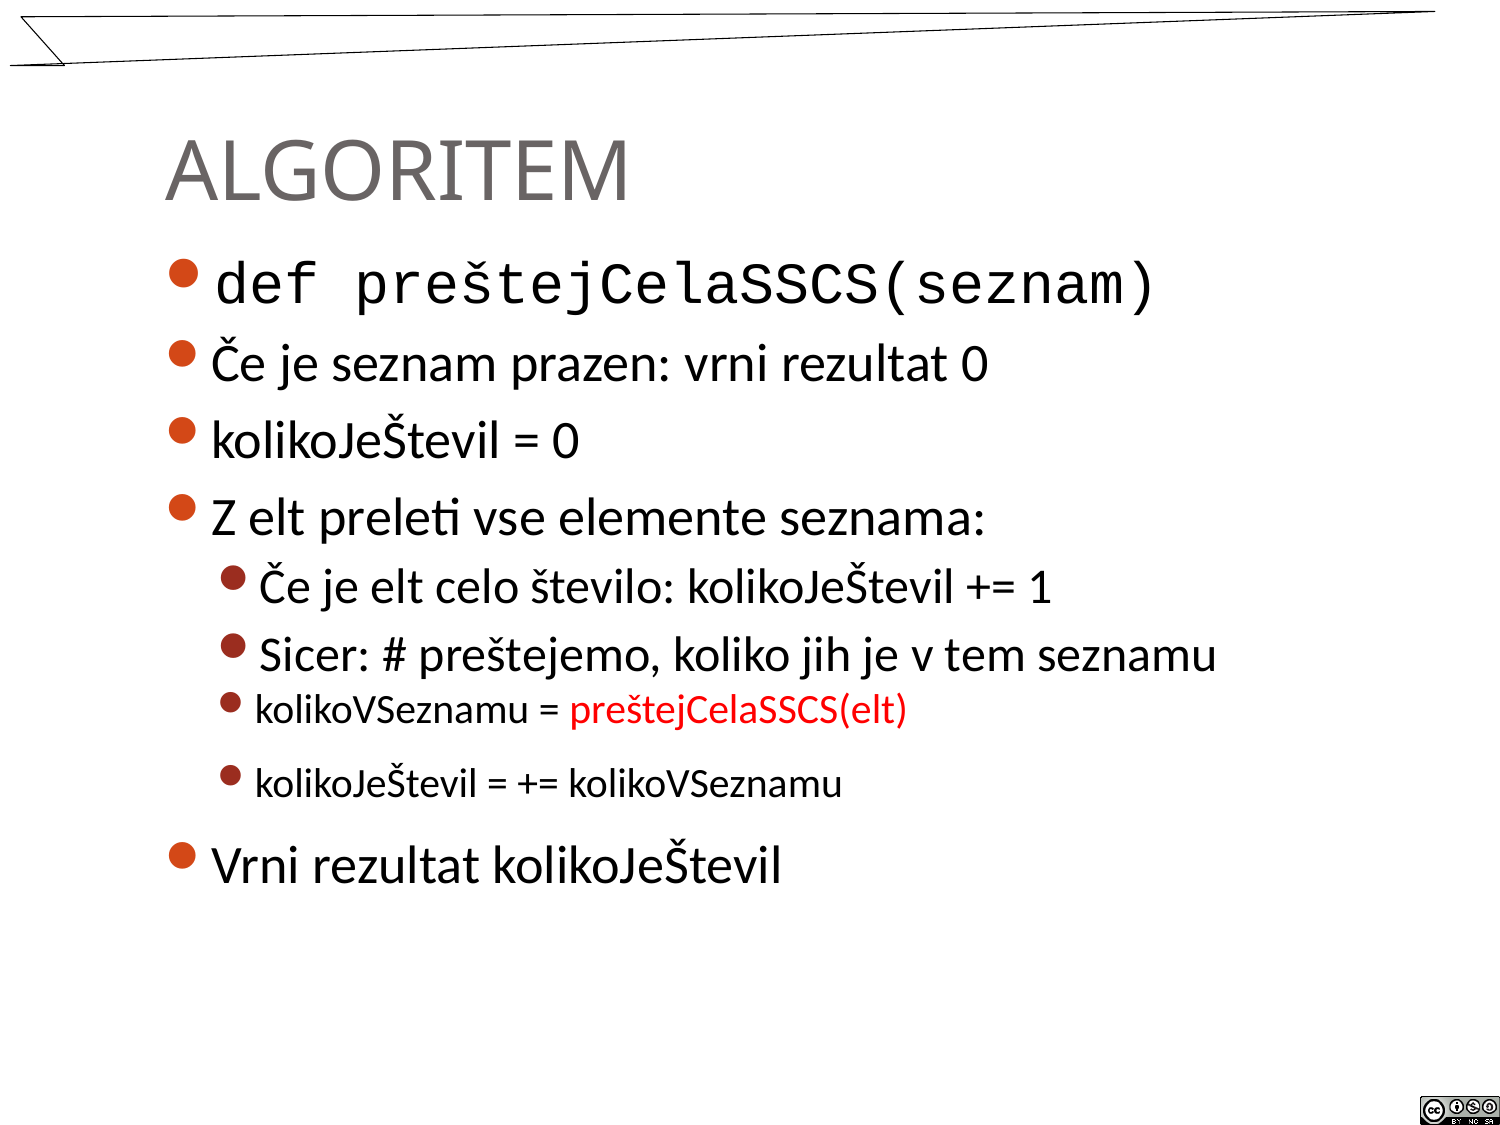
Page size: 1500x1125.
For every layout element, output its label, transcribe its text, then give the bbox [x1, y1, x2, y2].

title ALGORITEM [150, 45, 1425, 233]
list def preštejCelaSSCS(seznam) Če je seznam prazen: vrni rezultat 0 kolikoJeŠtevil = 0 Z elt preleti vse elemente seznama: Če je elt celo število: kolikoJeŠtevil += 1 Sicer: # preštejemo, koliko jih je v tem seznamu kolikoVSeznamu = preštejCelaSSCS(elt) kolikoJeŠtevil = += kolikoVSeznamu Vrni rezultat kolikoJeŠtevil [150, 237, 1425, 988]
picture [1420, 1096, 1500, 1125]
